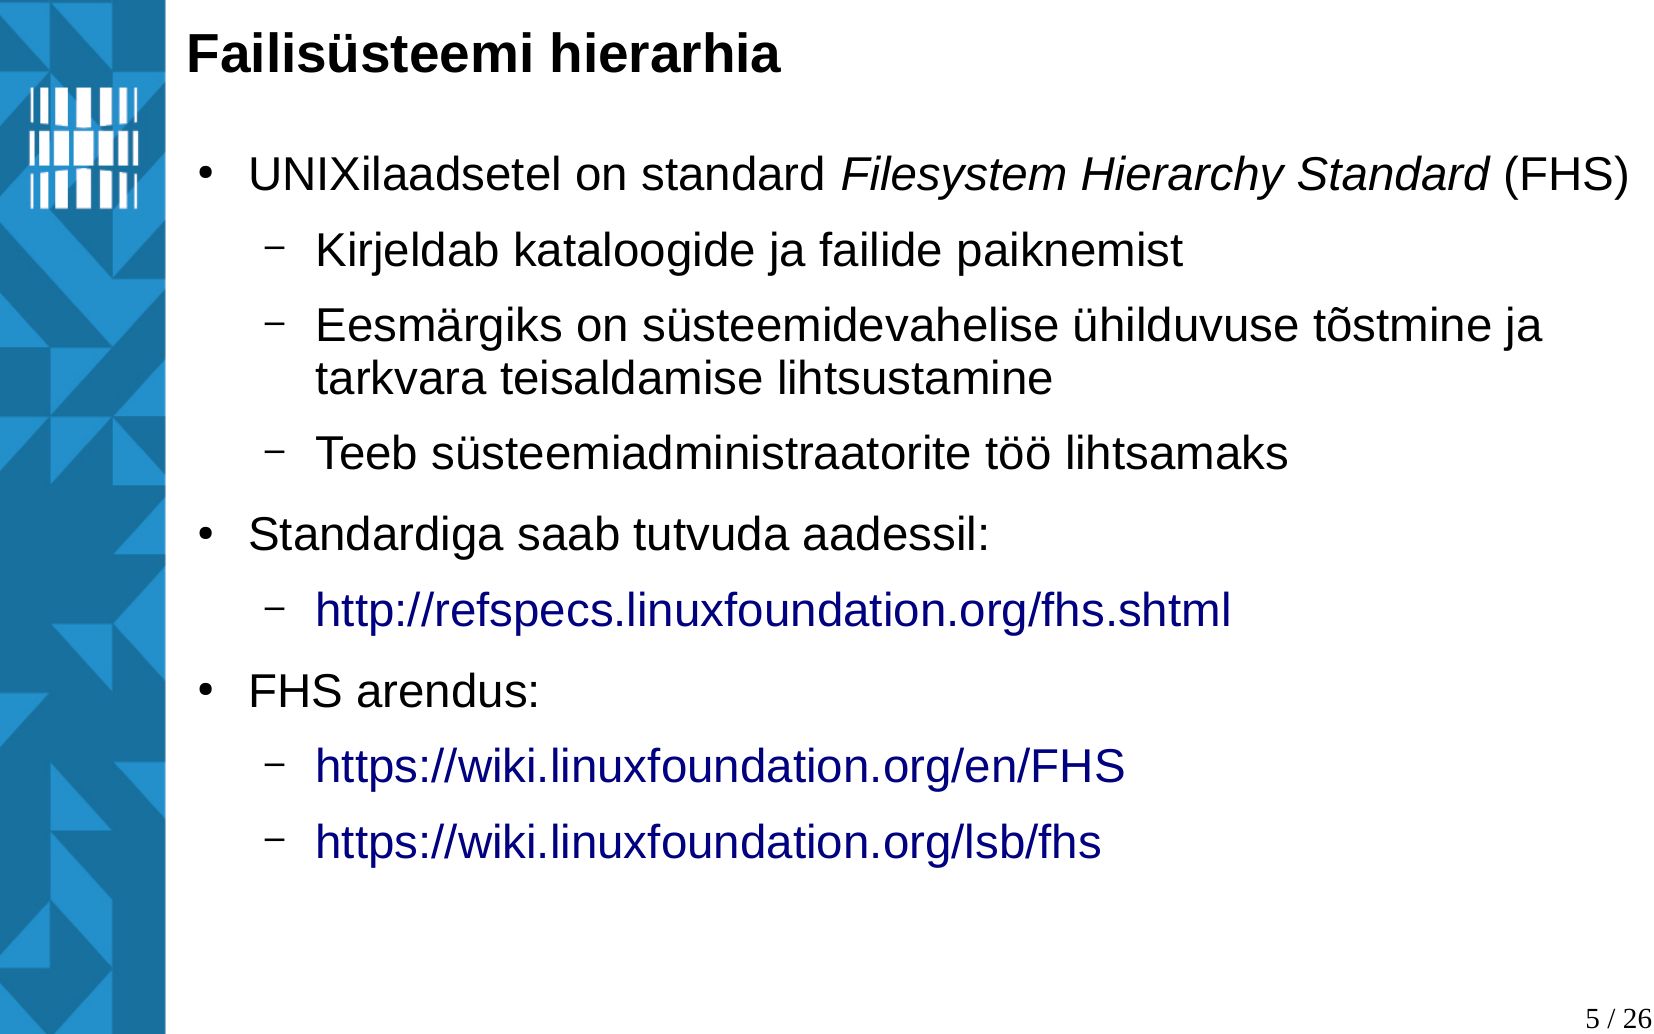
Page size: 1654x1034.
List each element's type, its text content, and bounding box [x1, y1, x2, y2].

title Failisüsteemi hierarhia [186, 1, 1589, 105]
list UNIXilaadsetel on standard Filesystem Hierarchy Standard (FHS) Kirjeldab kataloogide ja failide paiknemist Eesmärgiks on süsteemidevahelise ühilduvuse tõstmine ja tarkvara teisaldamise lihtsustamine Teeb süsteemiadministraatorite töö lihtsamaks Standardiga saab tutvuda aadessil: http://refspecs.linuxfoundation.org/fhs.shtml FHS arendus: https://wiki.linuxfoundation.org/en/FHS https://wiki.linuxfoundation.org/lsb/fhs [180, 147, 1636, 891]
